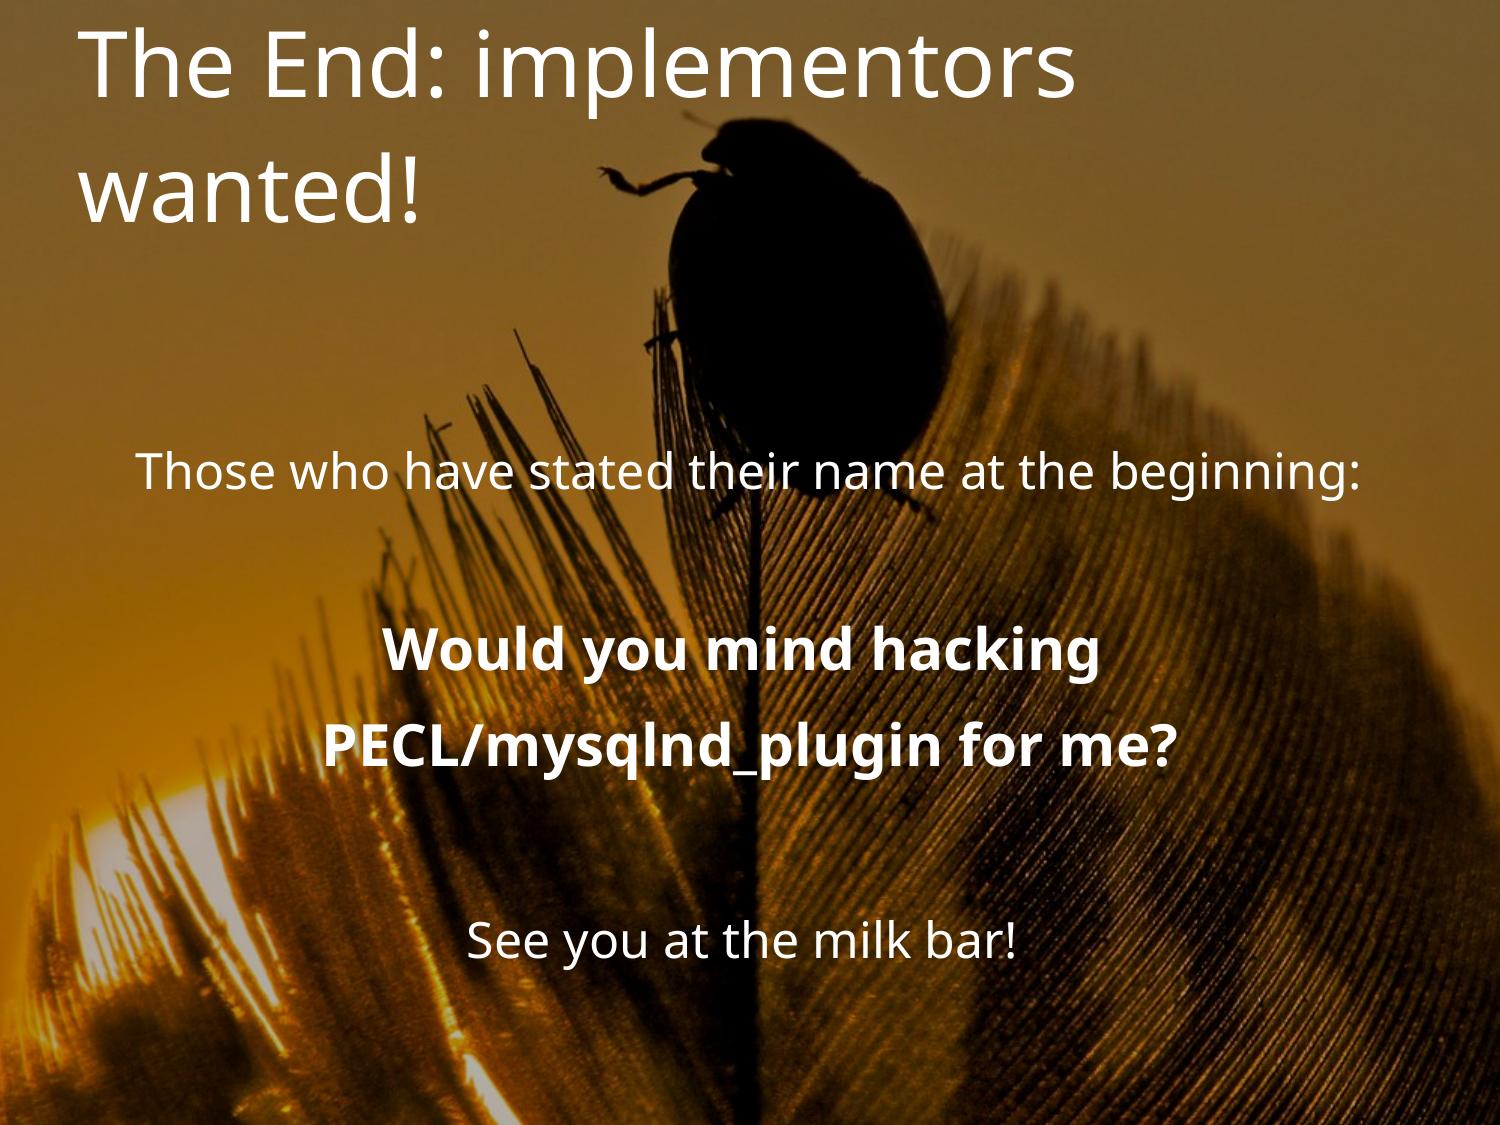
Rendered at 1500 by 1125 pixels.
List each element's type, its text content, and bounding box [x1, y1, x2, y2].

list Those who have stated their name at the beginning: Would you mind hacking PECL/mysqlnd_plugin for me? See you at the milk bar! [62, 250, 1438, 1001]
title The End: implementors wanted! [62, 37, 1438, 213]
text_box [0, 0, 1500, 1125]
